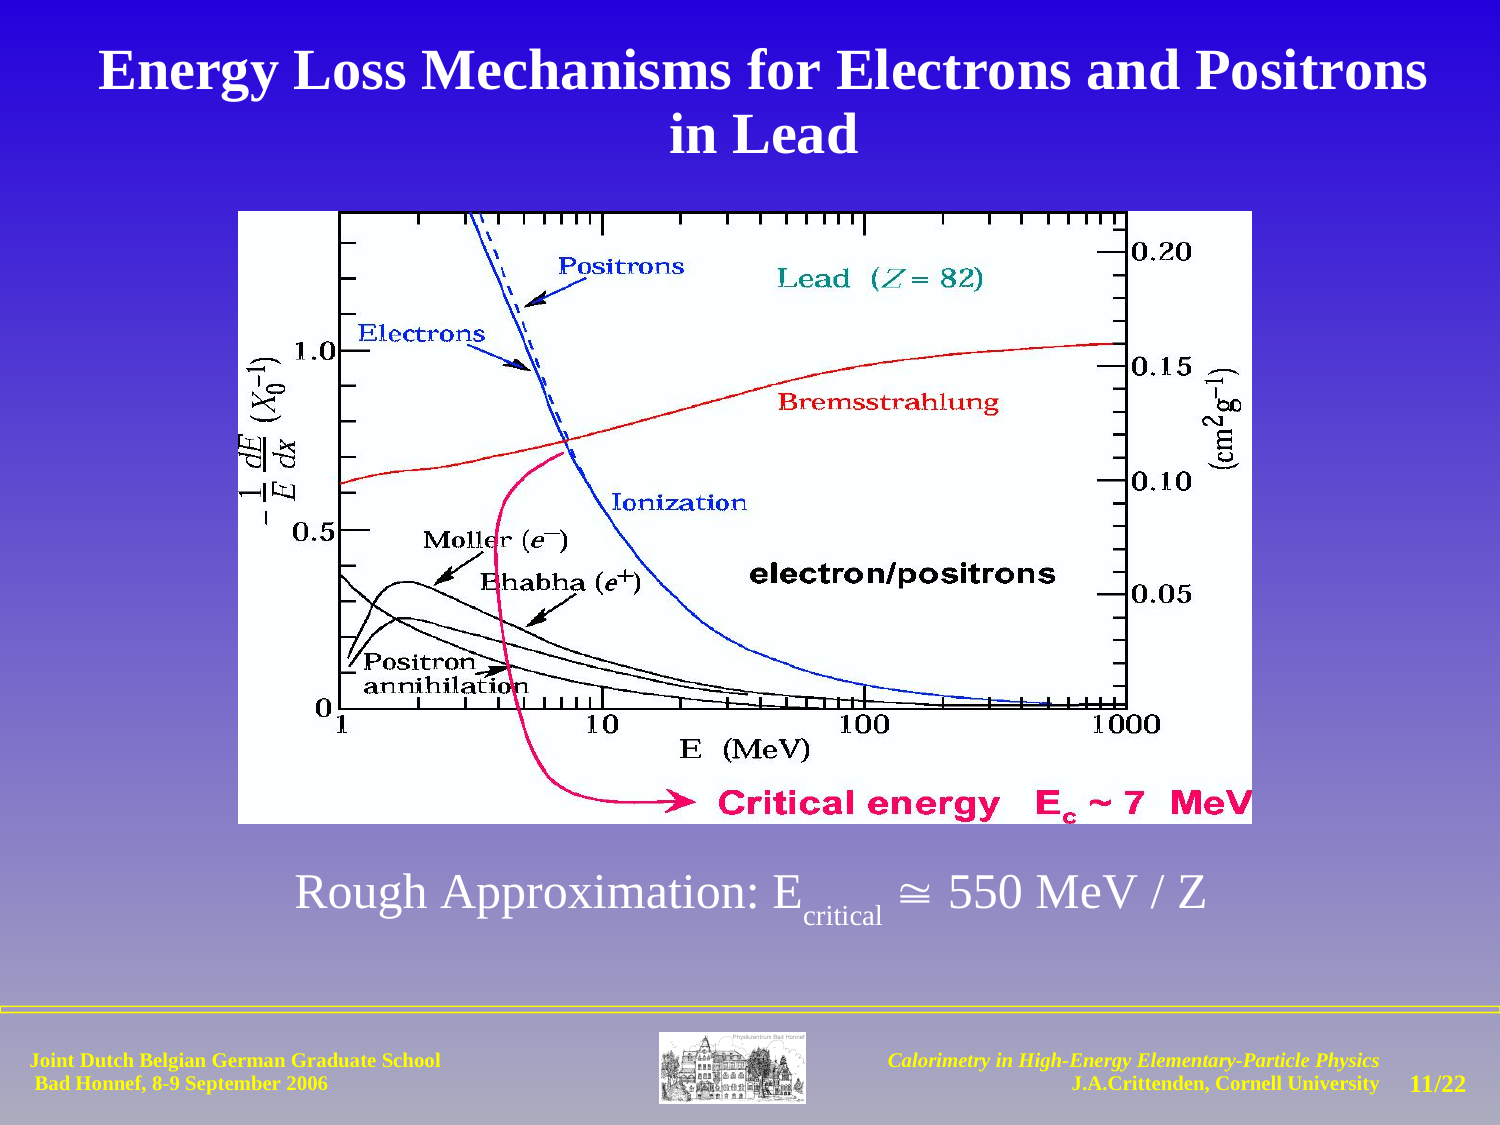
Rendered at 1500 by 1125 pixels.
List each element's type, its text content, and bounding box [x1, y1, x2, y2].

text_box Energy Loss Mechanisms for Electrons and Positrons in Lead [75, 37, 1453, 167]
picture [238, 211, 1252, 824]
picture [659, 1032, 806, 1104]
text_box Rough Approximation: Ecritical ≅ 550 MeV / Z [294, 864, 1208, 932]
